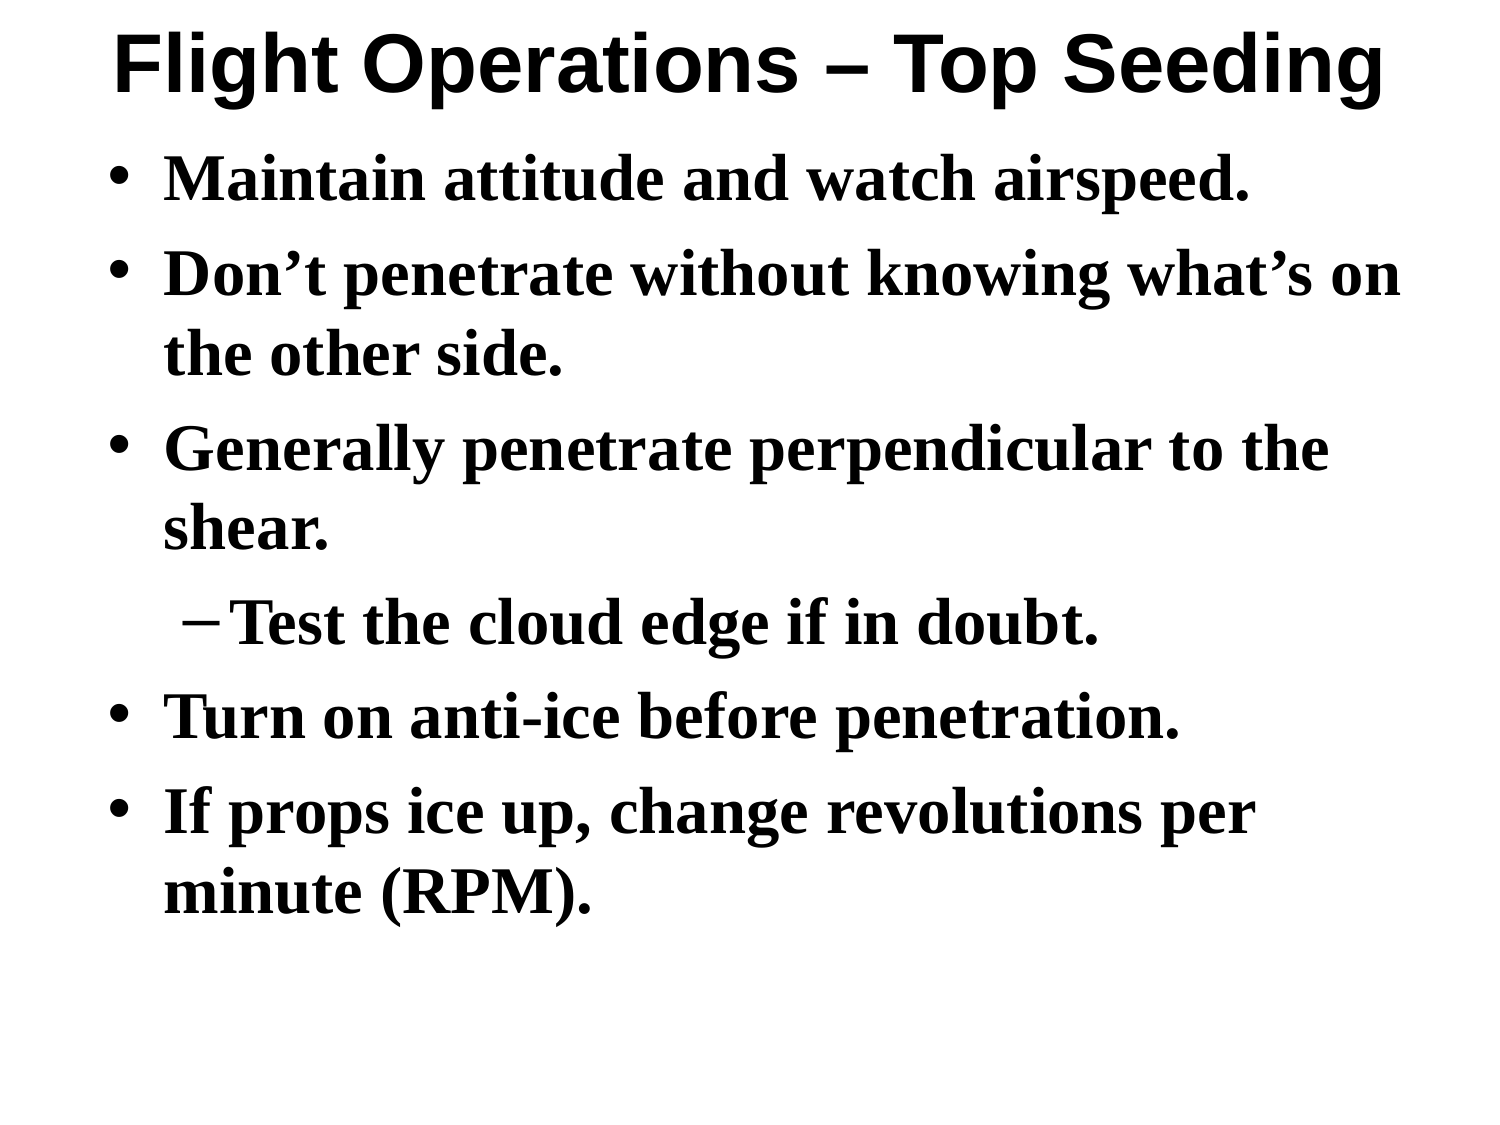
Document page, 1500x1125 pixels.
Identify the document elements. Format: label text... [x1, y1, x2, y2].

text_box Flight Operations – Top Seeding [0, 4, 1500, 114]
text_box Maintain attitude and watch airspeed. Don’t penetrate without knowing what’s on the other side. Generally penetrate perpendicular to the shear. Test the cloud edge if in doubt. Turn on anti-ice before penetration. If props ice up, change revolutions per minute (RPM). [92, 126, 1484, 981]
